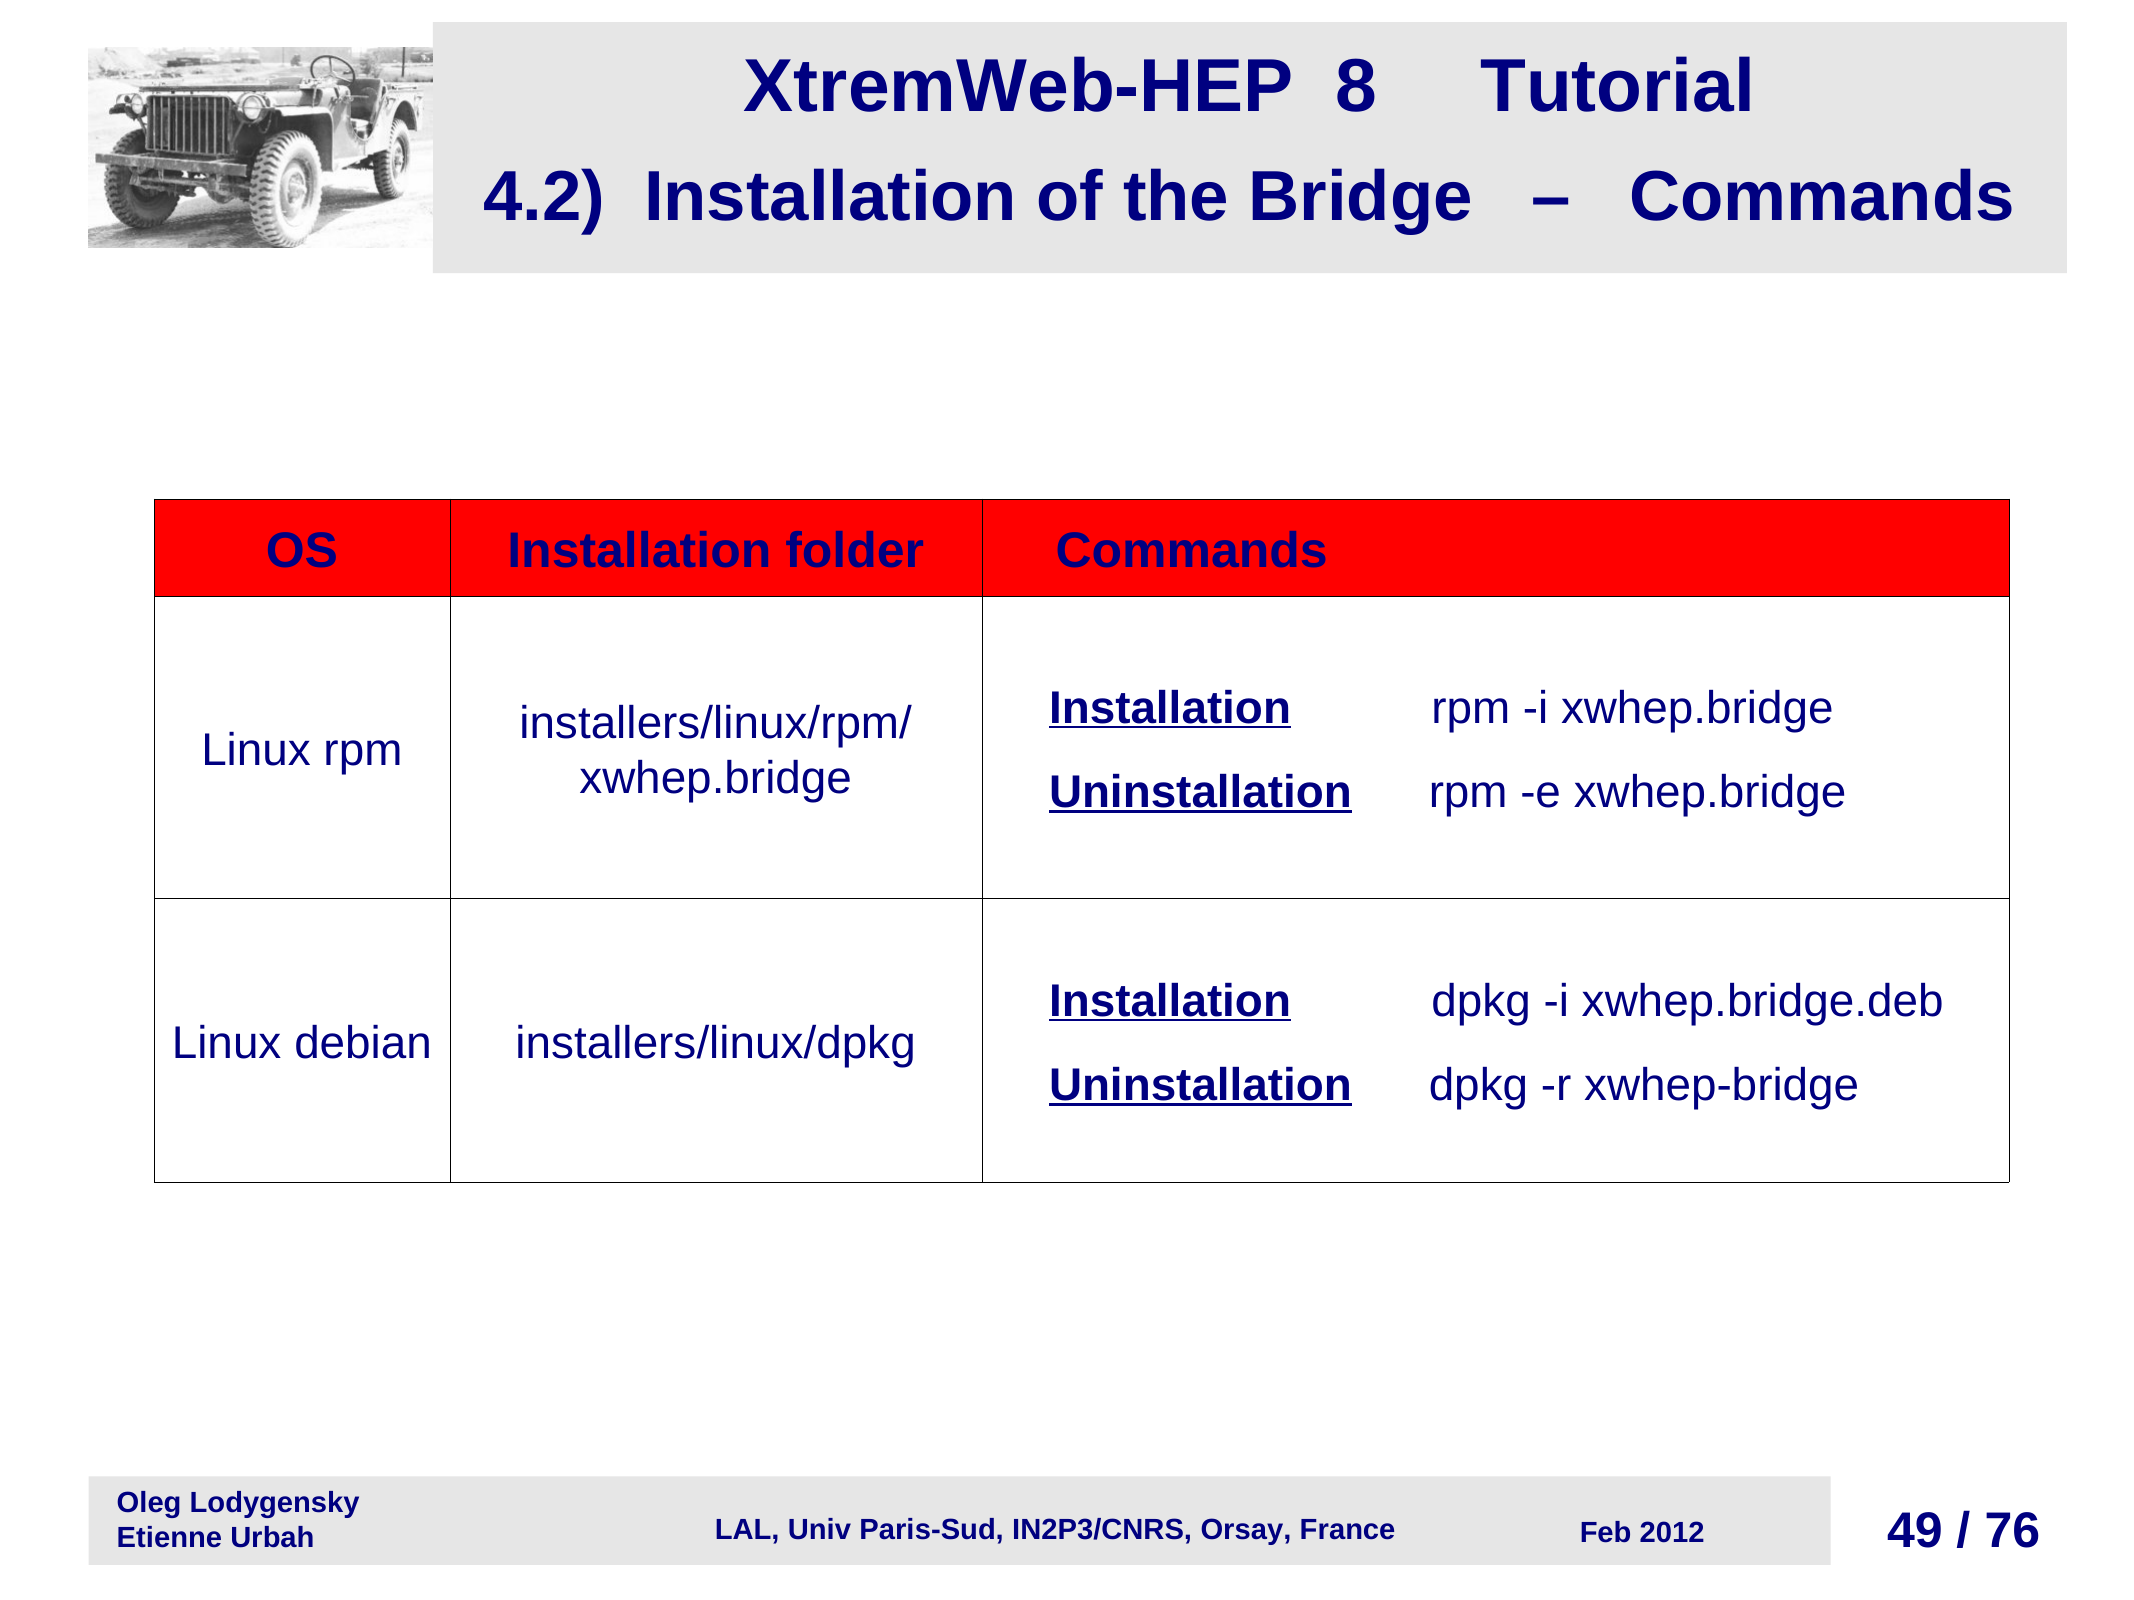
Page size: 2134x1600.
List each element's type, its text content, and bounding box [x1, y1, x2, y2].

table_cell installers/linux/rpm/ xwhep.bridge [451, 597, 982, 898]
table_cell installers/linux/dpkg [451, 899, 982, 1182]
picture [88, 47, 433, 248]
table_cell Linux debian [155, 899, 450, 1182]
table_header Commands [983, 500, 2009, 596]
table_cell Installation rpm -i xwhep.bridge Uninstallation rpm -e xwhep.bridge [983, 597, 2009, 898]
table_header OS [155, 500, 450, 596]
table_header Installation folder [451, 500, 982, 596]
table_cell Installation dpkg -i xwhep.bridge.deb Uninstallation dpkg -r xwhep-bridge [983, 899, 2009, 1182]
table_cell Linux rpm [155, 597, 450, 898]
title 4.2) Installation of the Bridge – Commands [442, 118, 2067, 266]
